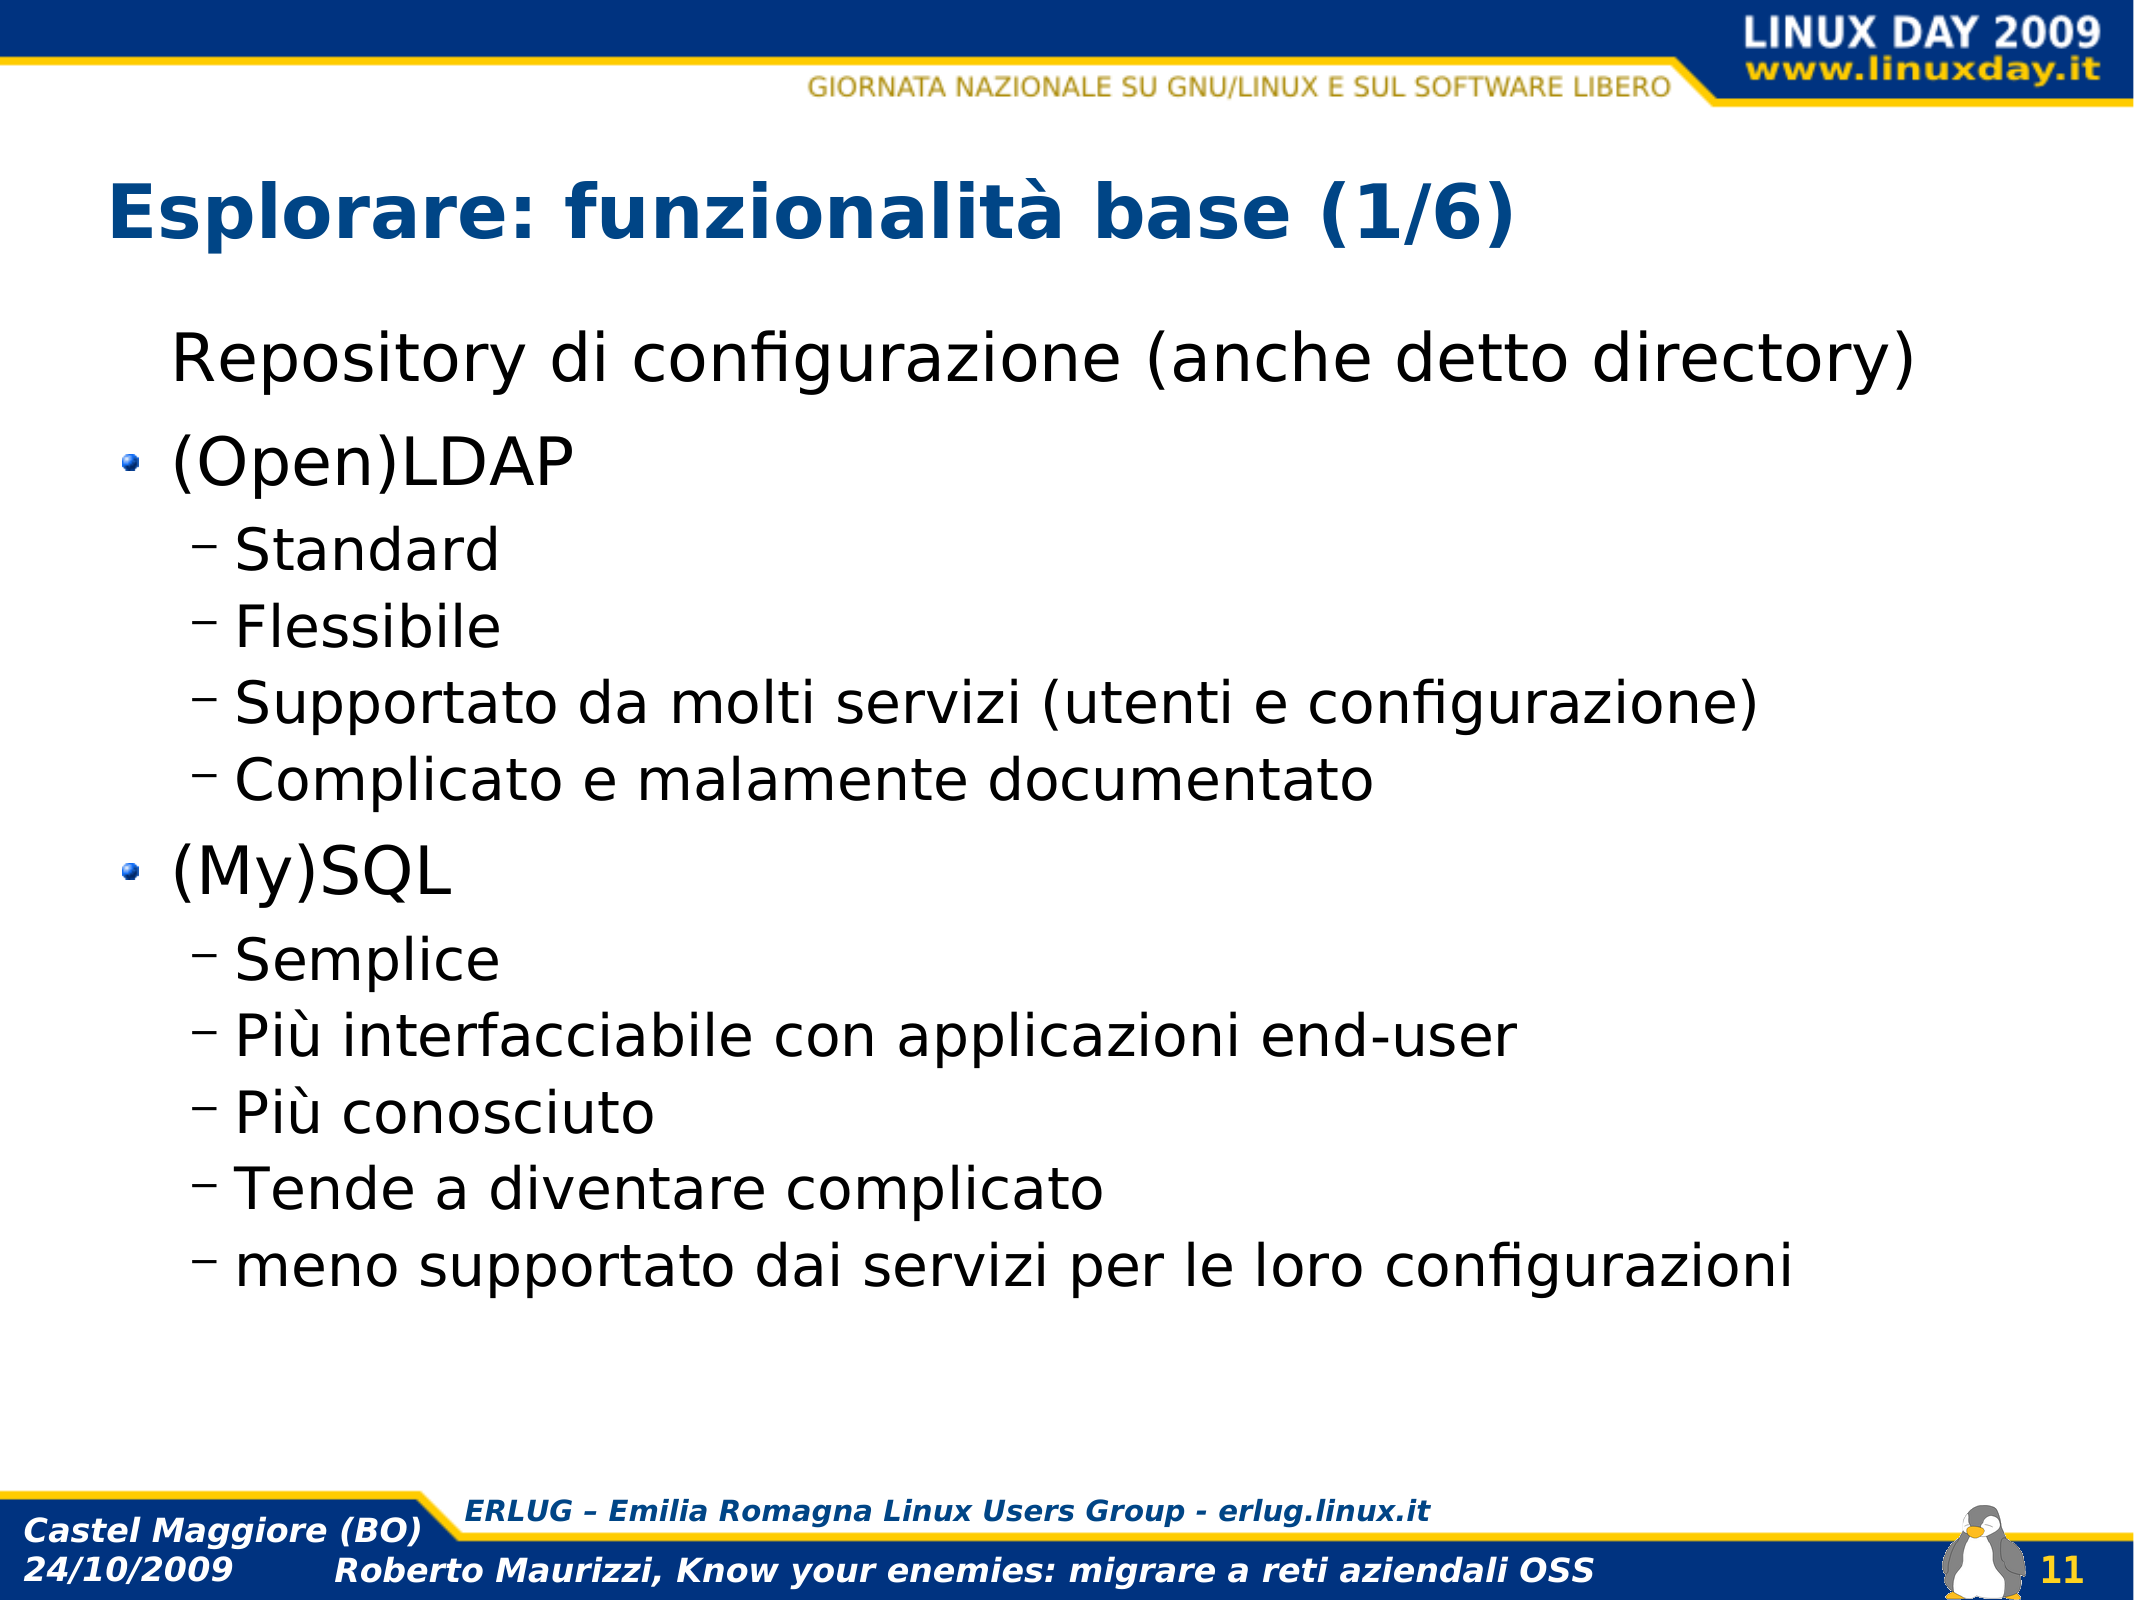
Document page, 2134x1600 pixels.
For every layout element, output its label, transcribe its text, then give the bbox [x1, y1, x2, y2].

list Repository di configurazione (anche detto directory) (Open)LDAP Standard Flessibile Supportato da molti servizi (utenti e configurazione) Complicato e malamente documentato (My)SQL Semplice Più interfacciabile con applicazioni end-user Più conosciuto Tende a diventare complicato meno supportato dai servizi per le loro configurazioni [106, 319, 2027, 1441]
picture [0, 0, 2134, 1600]
title Esplorare: funzionalità base (1/6) [106, 159, 2080, 267]
